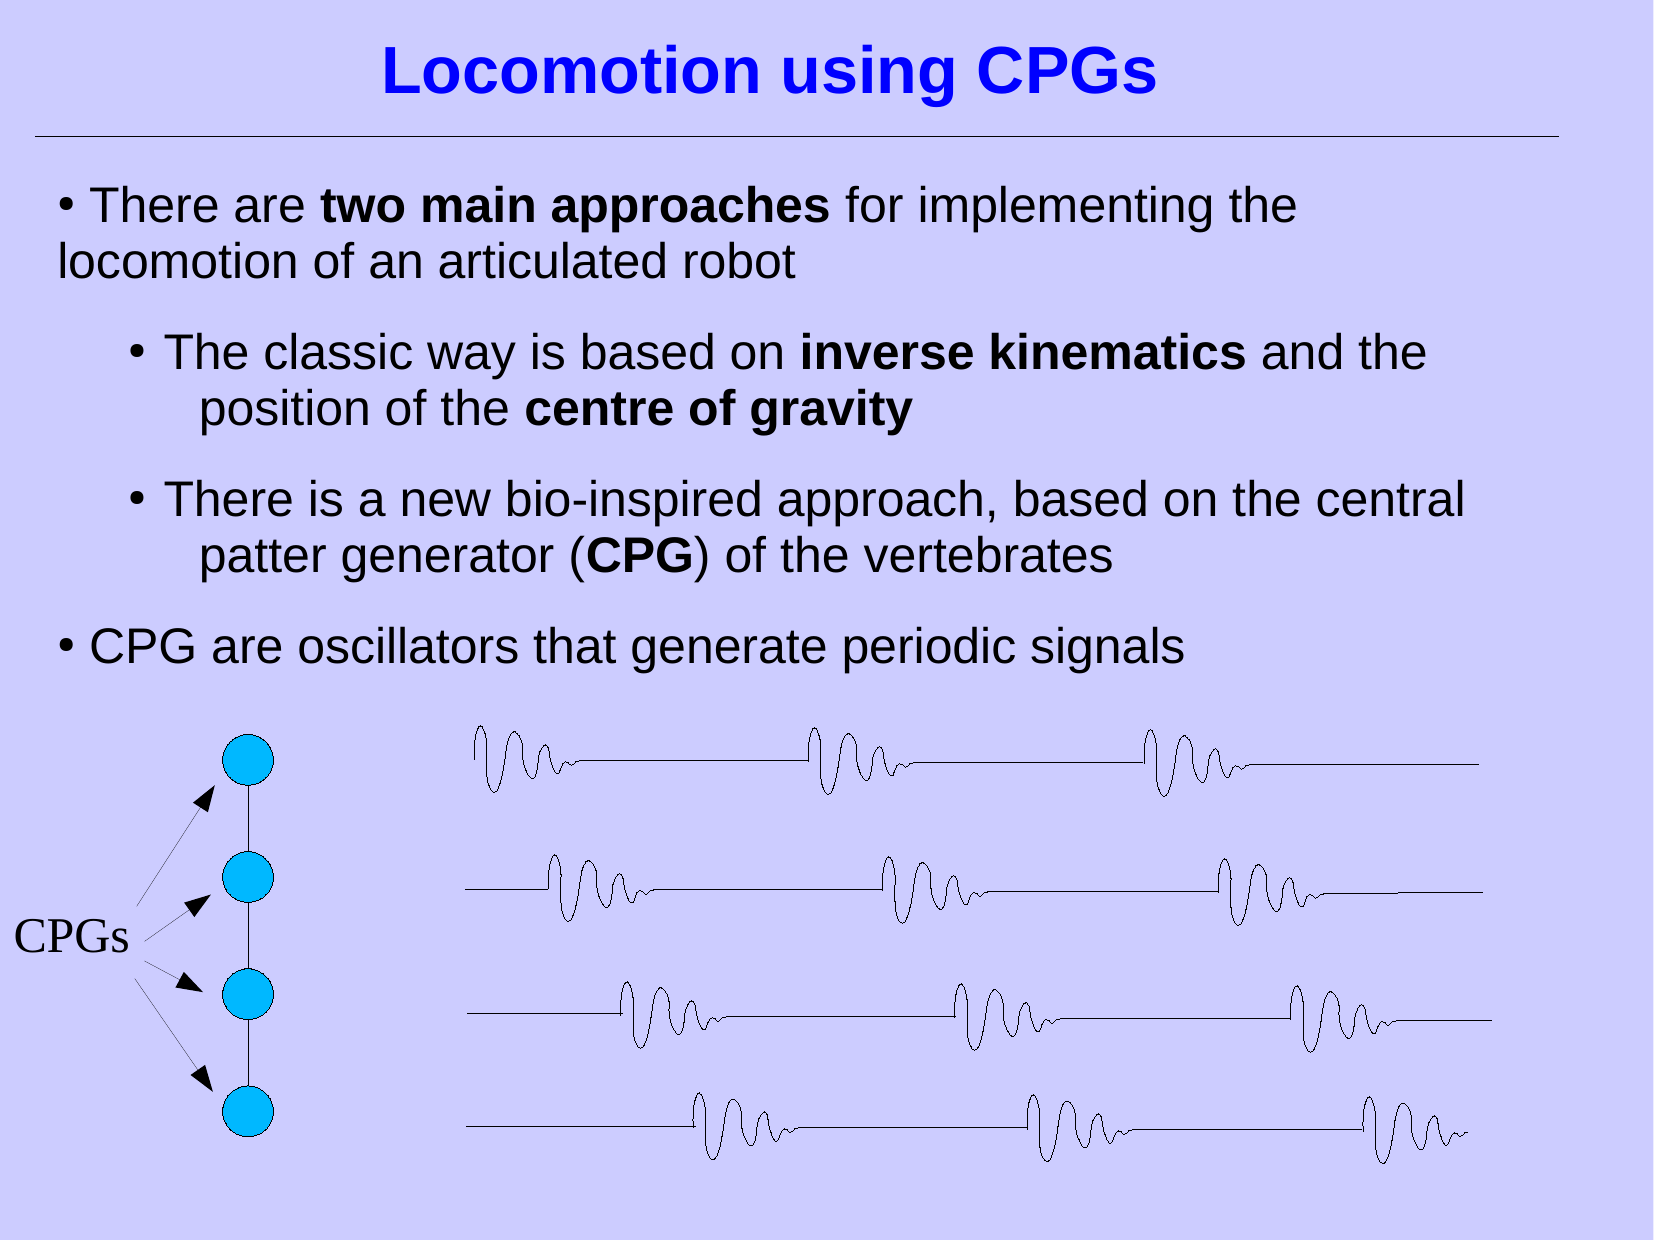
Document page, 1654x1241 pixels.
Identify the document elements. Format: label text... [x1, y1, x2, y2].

title Locomotion using CPGs [132, 0, 1408, 159]
text_box [222, 968, 274, 1020]
text_box [222, 851, 274, 903]
text_box There are two main approaches for implementing the locomotion of an articulated robot The classic way is based on inverse kinematics and the position of the centre of gravity There is a new bio-inspired approach, based on the central patter generator (CPG) of the vertebrates CPG are oscillators that generate periodic signals [57, 177, 1549, 675]
text_box [222, 1085, 274, 1137]
text_box [222, 734, 274, 786]
text_box CPGs [13, 908, 131, 964]
